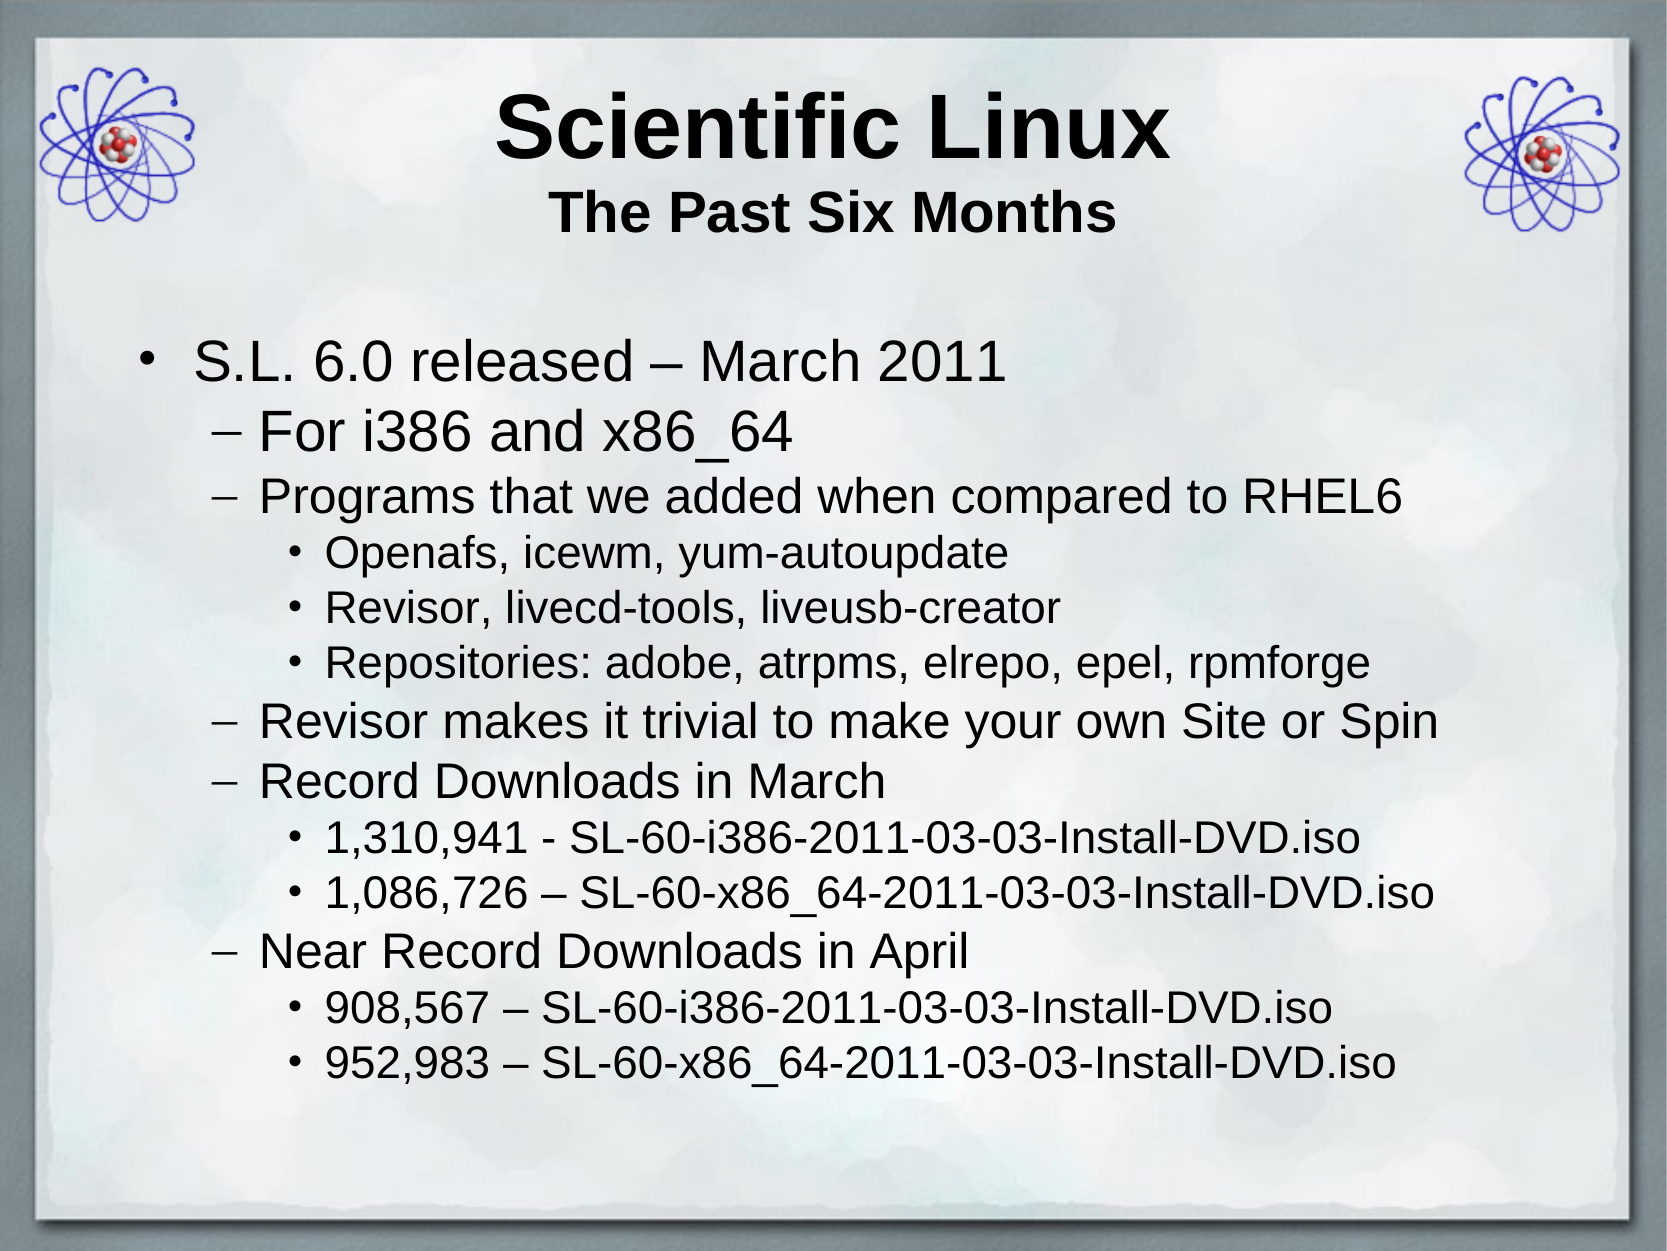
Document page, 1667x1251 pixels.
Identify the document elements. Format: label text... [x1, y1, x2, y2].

text_box S.L. 6.0 released – March 2011 For i386 and x86_64 Programs that we added when compared to RHEL6 Openafs, icewm, yum-autoupdate Revisor, livecd-tools, liveusb-creator Repositories: adobe, atrpms, elrepo, epel, rpmforge Revisor makes it trivial to make your own Site or Spin Record Downloads in March 1,310,941 - SL-60-i386-2011-03-03-Install-DVD.iso 1,086,726 – SL-60-x86_64-2011-03-03-Install-DVD.iso Near Record Downloads in April 908,567 – SL-60-i386-2011-03-03-Install-DVD.iso 952,983 – SL-60-x86_64-2011-03-03-Install-DVD.iso [122, 315, 1575, 1096]
picture [0, 0, 1667, 1251]
title Scientific Linux The Past Six Months [289, 75, 1378, 246]
